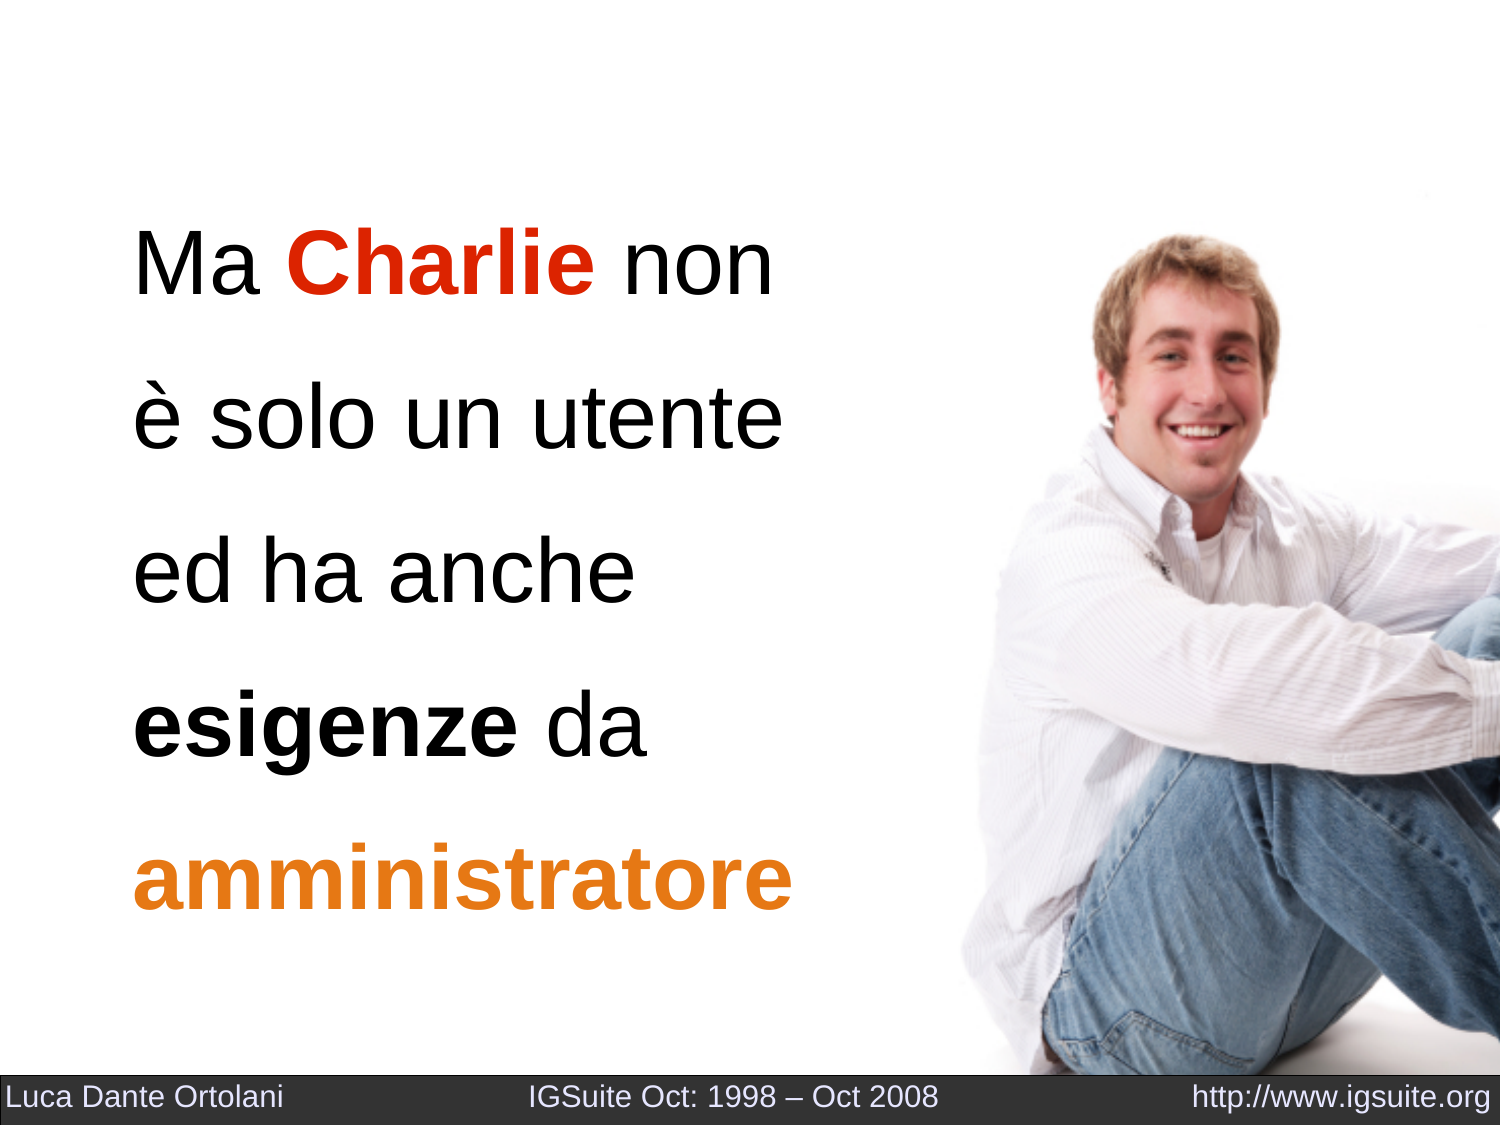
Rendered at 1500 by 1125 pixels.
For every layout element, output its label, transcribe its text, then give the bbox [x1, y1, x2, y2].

picture [927, 189, 1500, 1075]
text_box Luca Dante Ortolani IGSuite Oct: 1998 – Oct 2008 http://www.igsuite.org [0, 1075, 1500, 1125]
text_box Ma Charlie non è solo un utente ed ha anche esigenze da amministratore [118, 153, 827, 886]
